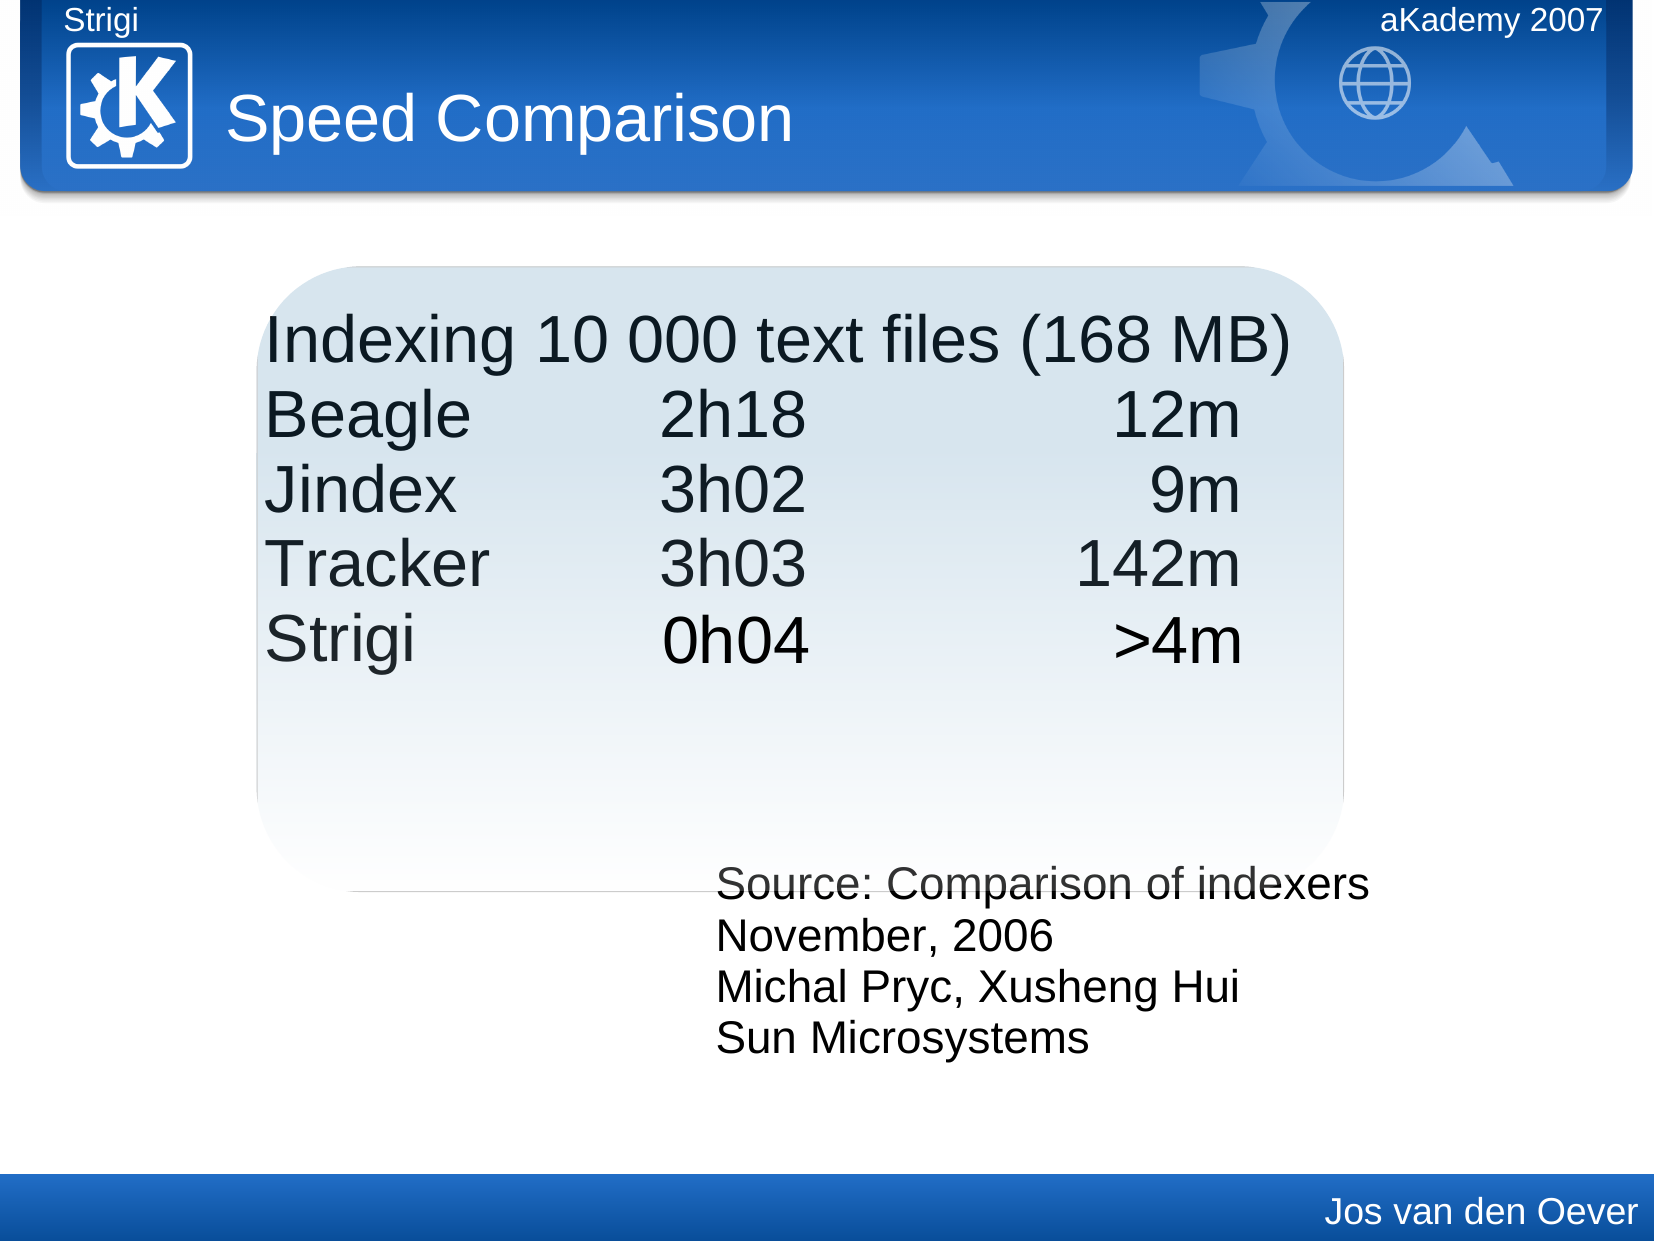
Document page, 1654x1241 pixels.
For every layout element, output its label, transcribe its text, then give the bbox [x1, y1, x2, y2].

title Speed Comparison [225, 56, 1571, 181]
picture [0, 0, 1652, 216]
text_box Source: Comparison of indexers November, 2006 Michal Pryc, Xusheng Hui Sun Microsystems [750, 836, 1426, 1126]
title [225, 2, 1575, 141]
text_box Indexing 10 000 text files (168 MB) Beagle 2h18 12m Jindex 3h02 9m Tracker 3h03 142m Strigi [365, 264, 1368, 836]
text_box 0h04 >4m [256, 266, 1345, 893]
title [229, 181, 416, 188]
